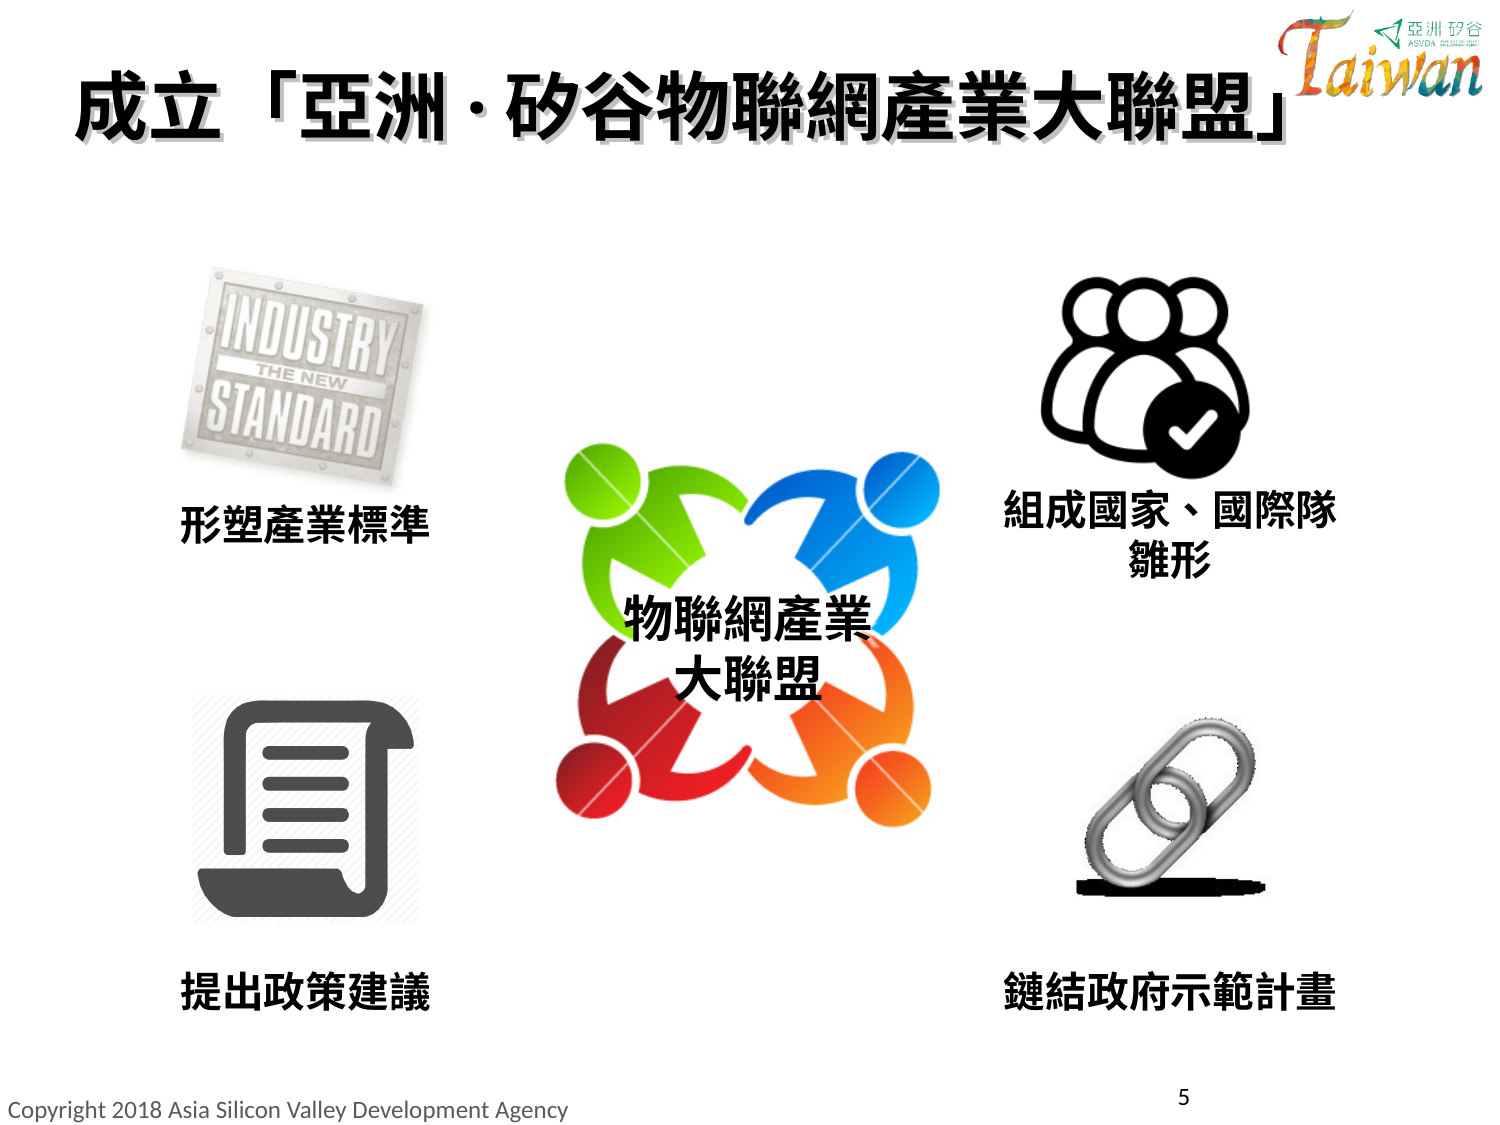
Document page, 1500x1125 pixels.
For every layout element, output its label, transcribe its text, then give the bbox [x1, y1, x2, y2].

picture [1053, 708, 1289, 923]
text_box 組成國家、國際隊雛形 [977, 466, 1364, 602]
text_box 成立「亞洲·矽谷物聯網產業大聯盟」 [39, 62, 1365, 158]
text_box 鏈結政府示範計畫 [977, 923, 1364, 1059]
text_box 4 [1162, 1065, 1500, 1125]
text_box 提出政策建議 [112, 923, 499, 1059]
picture [465, 243, 1271, 933]
text_box 物聯網產業 大聯盟 [566, 580, 932, 708]
picture [173, 261, 439, 456]
picture [190, 693, 421, 923]
text_box 組成國家、國際隊雛形 [1095, 496, 1121, 523]
text_box 組成國家、國際隊雛形 [1220, 496, 1246, 523]
text_box 形塑產業標準 [112, 456, 499, 592]
